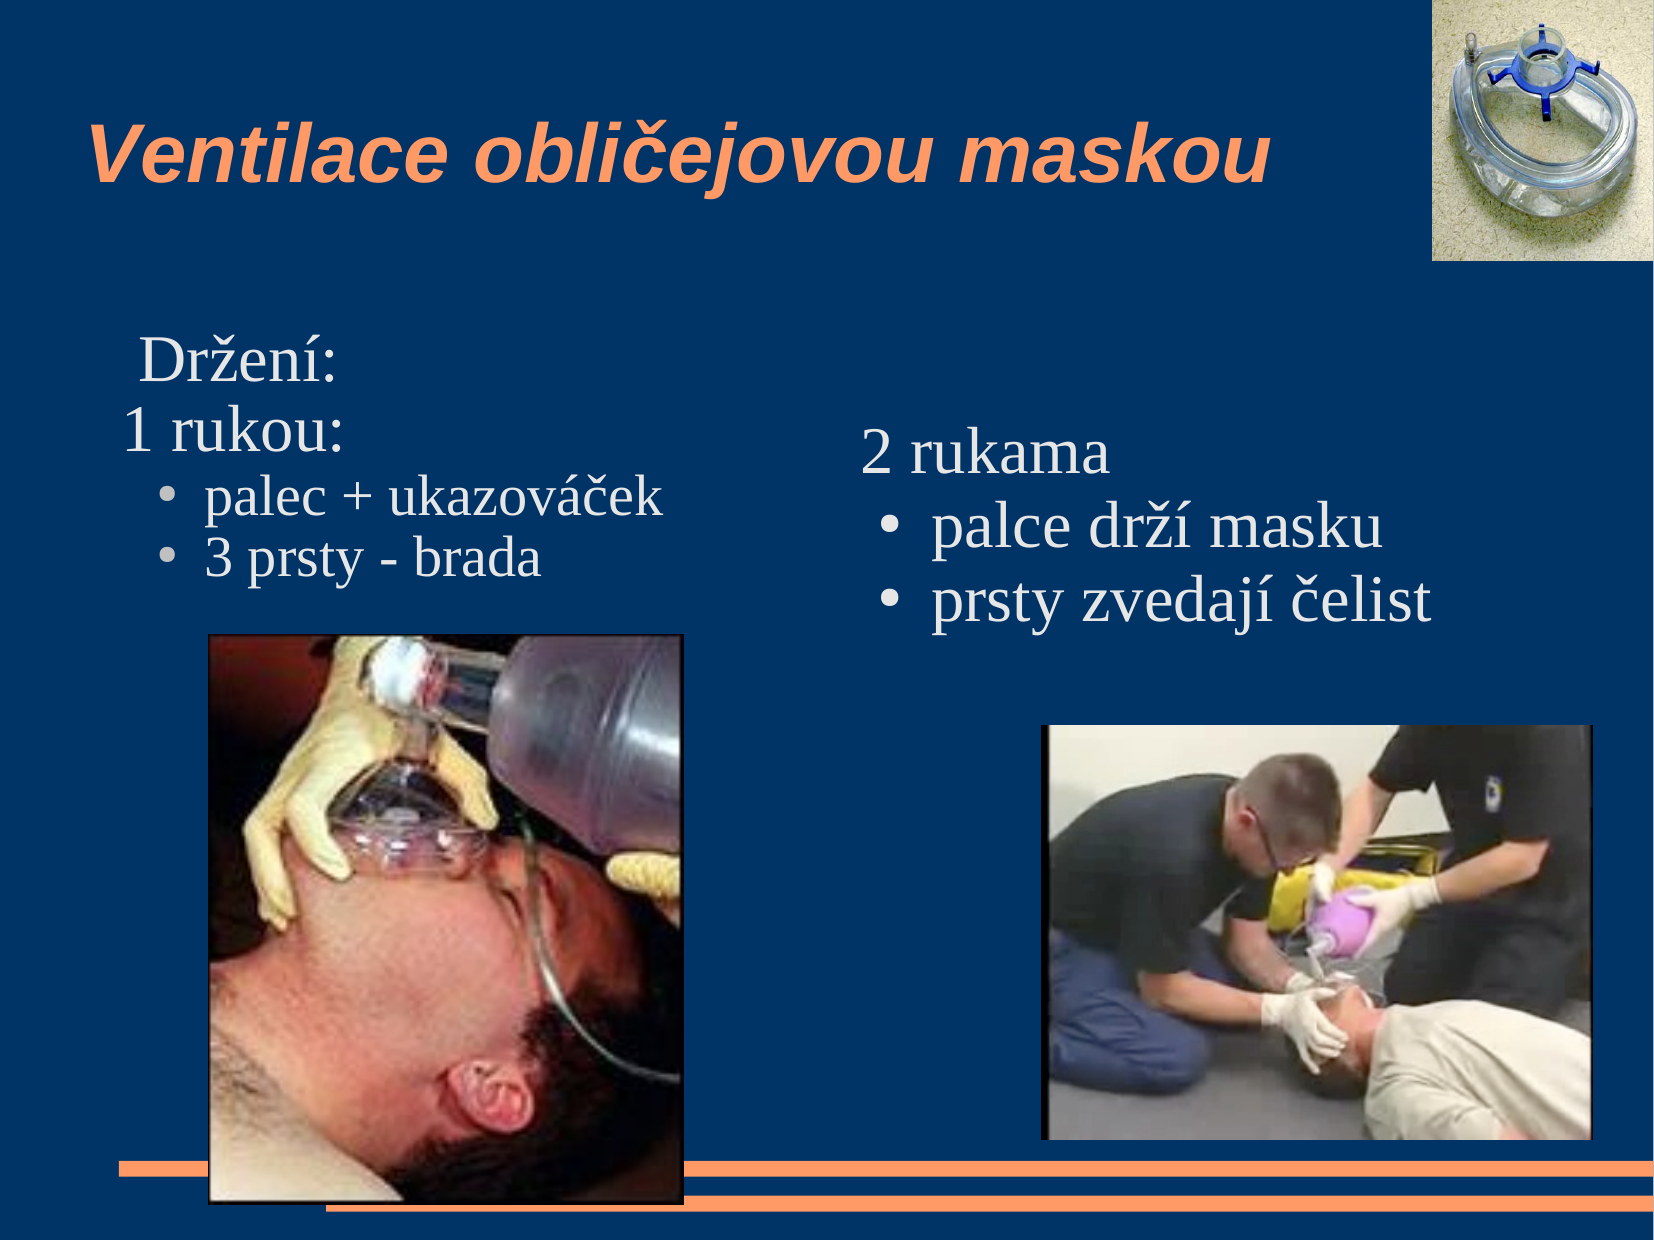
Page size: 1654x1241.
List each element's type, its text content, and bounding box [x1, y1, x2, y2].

list Držení: 1 rukou: palec + ukazováček 3 prsty - brada [121, 321, 824, 1136]
picture [1041, 725, 1593, 1140]
picture [1432, 0, 1654, 261]
picture [208, 634, 684, 1205]
list 2 rukama palce drží masku prsty zvedají čelist [860, 414, 1563, 1107]
title Ventilace obličejovou maskou [85, 46, 1498, 261]
